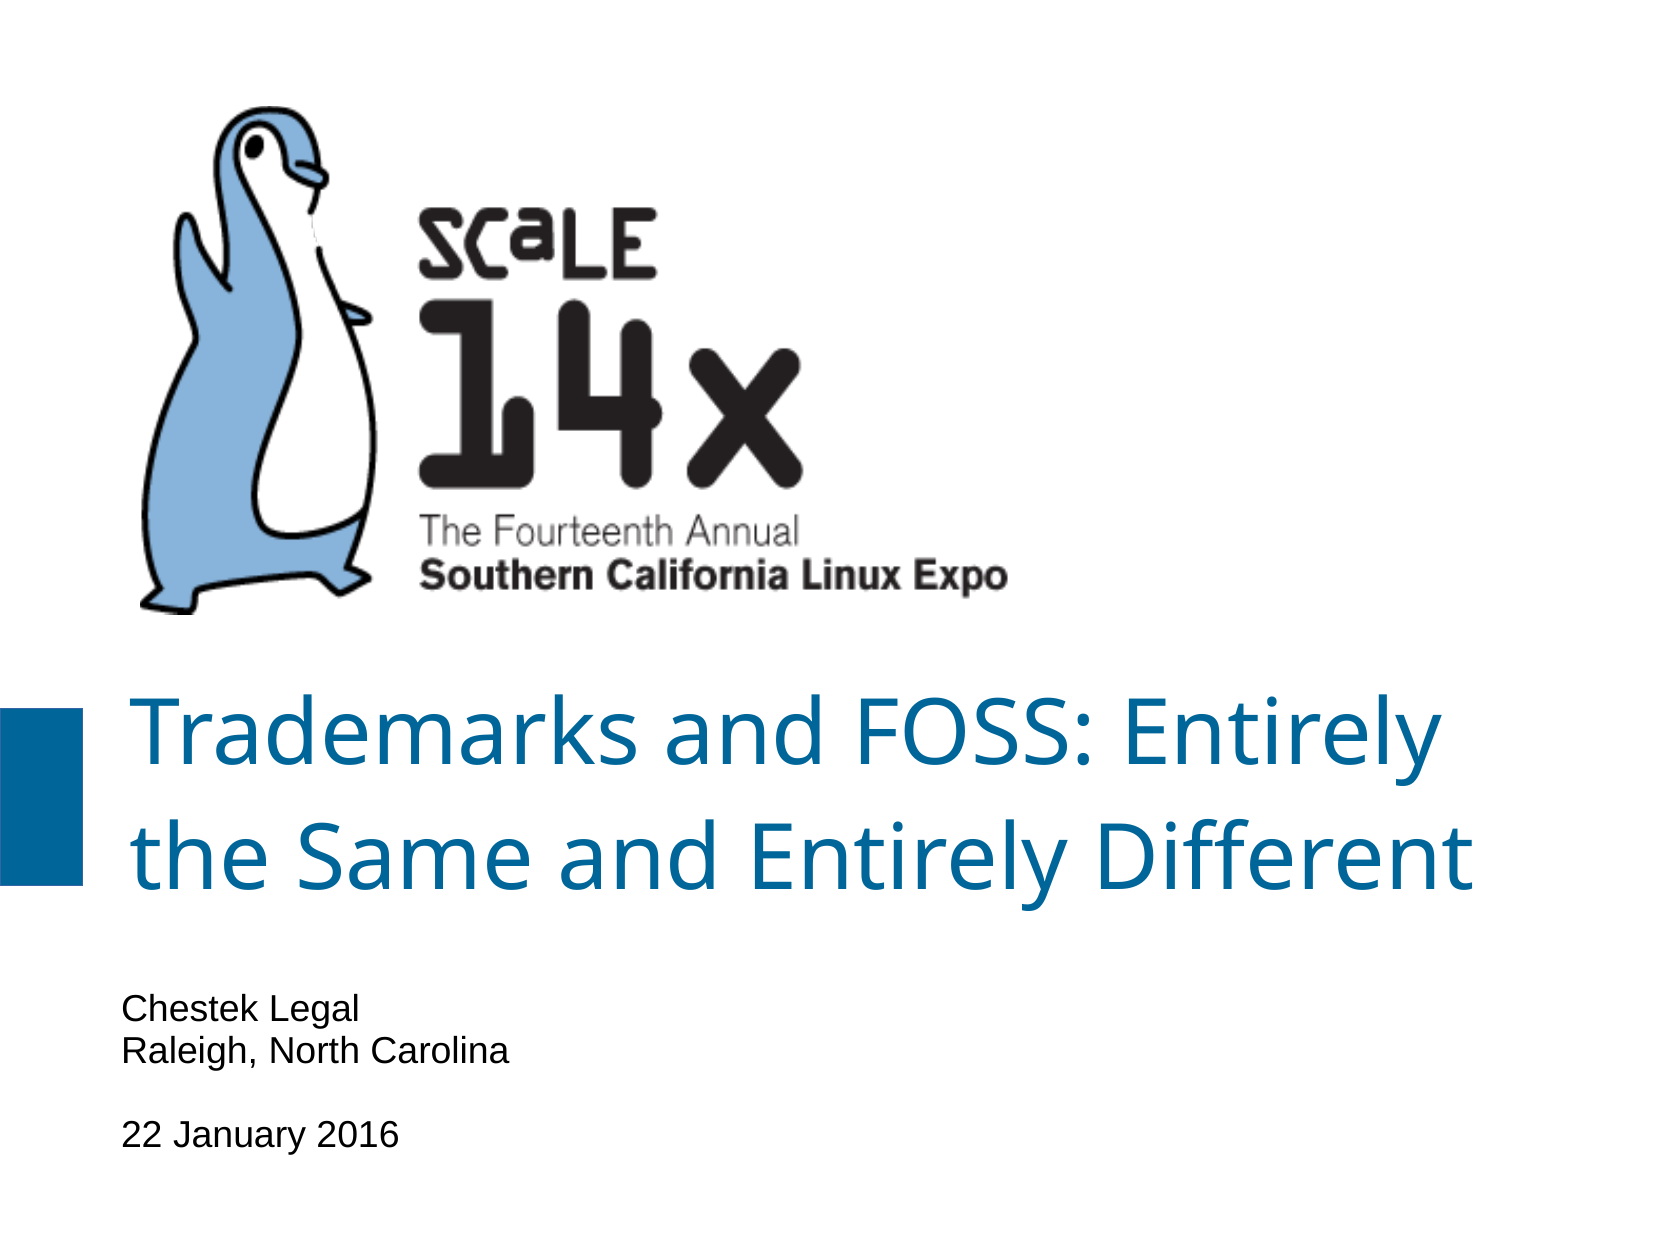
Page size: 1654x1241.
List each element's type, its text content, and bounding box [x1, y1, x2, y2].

text_box Chestek Legal Raleigh, North Carolina 22 January 2016 [106, 980, 792, 1164]
text_box [0, 708, 83, 886]
picture [140, 106, 1010, 615]
title Trademarks and FOSS: Entirely the Same and Entirely Different [129, 668, 1536, 915]
